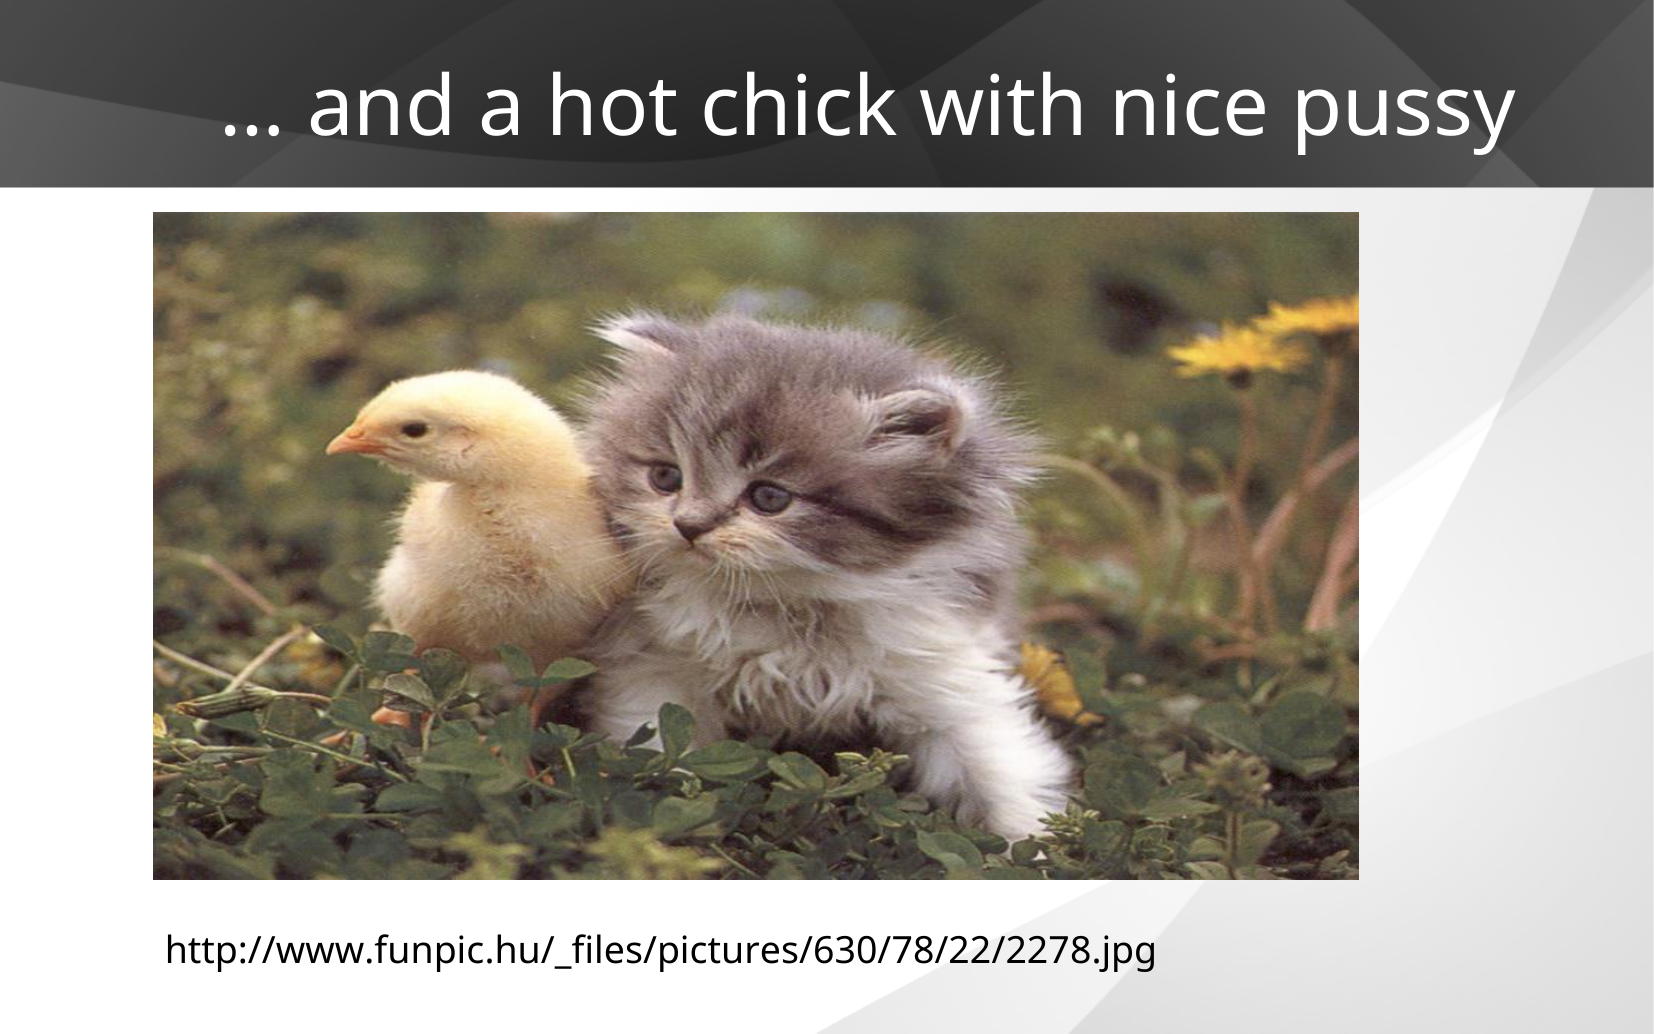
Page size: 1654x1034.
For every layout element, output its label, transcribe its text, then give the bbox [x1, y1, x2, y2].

text_box http://www.funpic.hu/_files/pictures/630/78/22/2278.jpg [150, 916, 1247, 981]
title … and a hot chick with nice pussy [124, 0, 1613, 208]
picture [0, 0, 1654, 1034]
